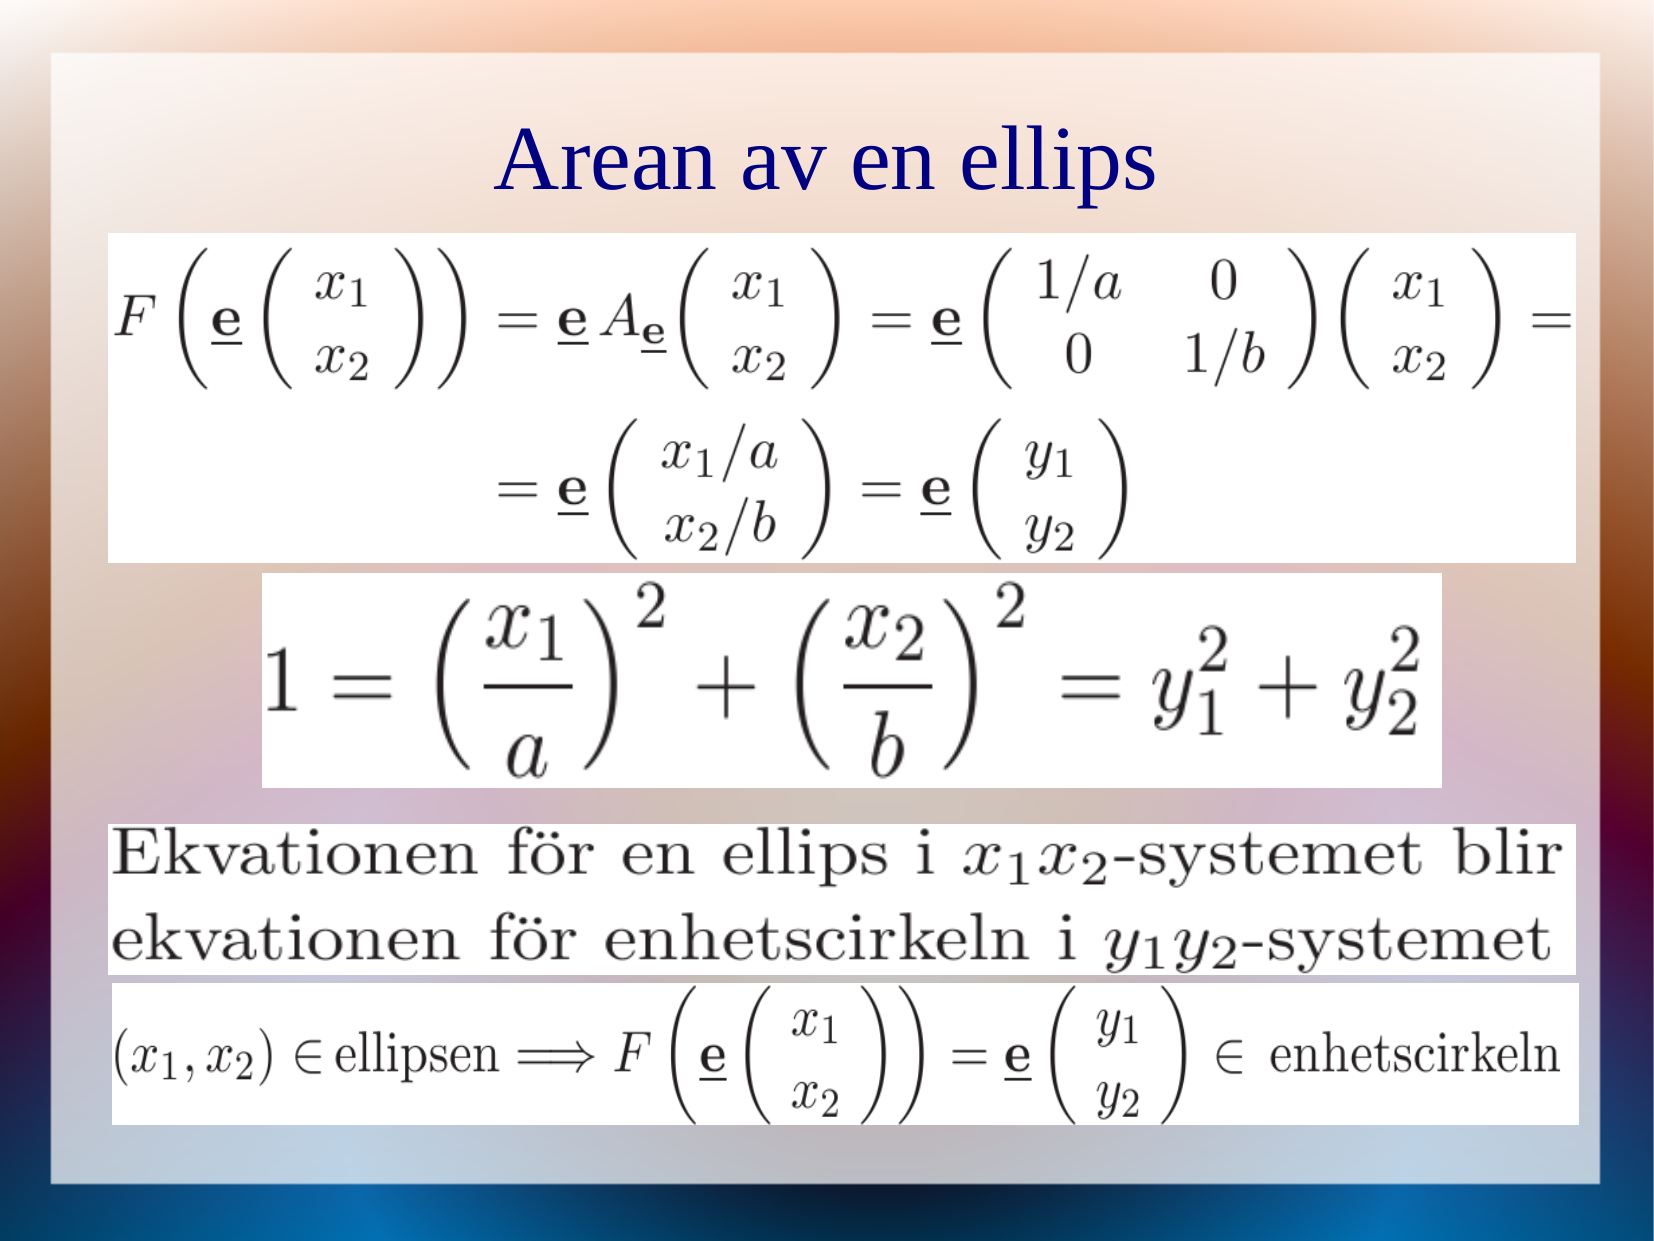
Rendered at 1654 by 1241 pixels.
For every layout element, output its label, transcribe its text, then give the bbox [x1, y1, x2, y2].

title Arean av en ellips [82, 62, 1571, 255]
picture [0, 0, 1654, 1241]
